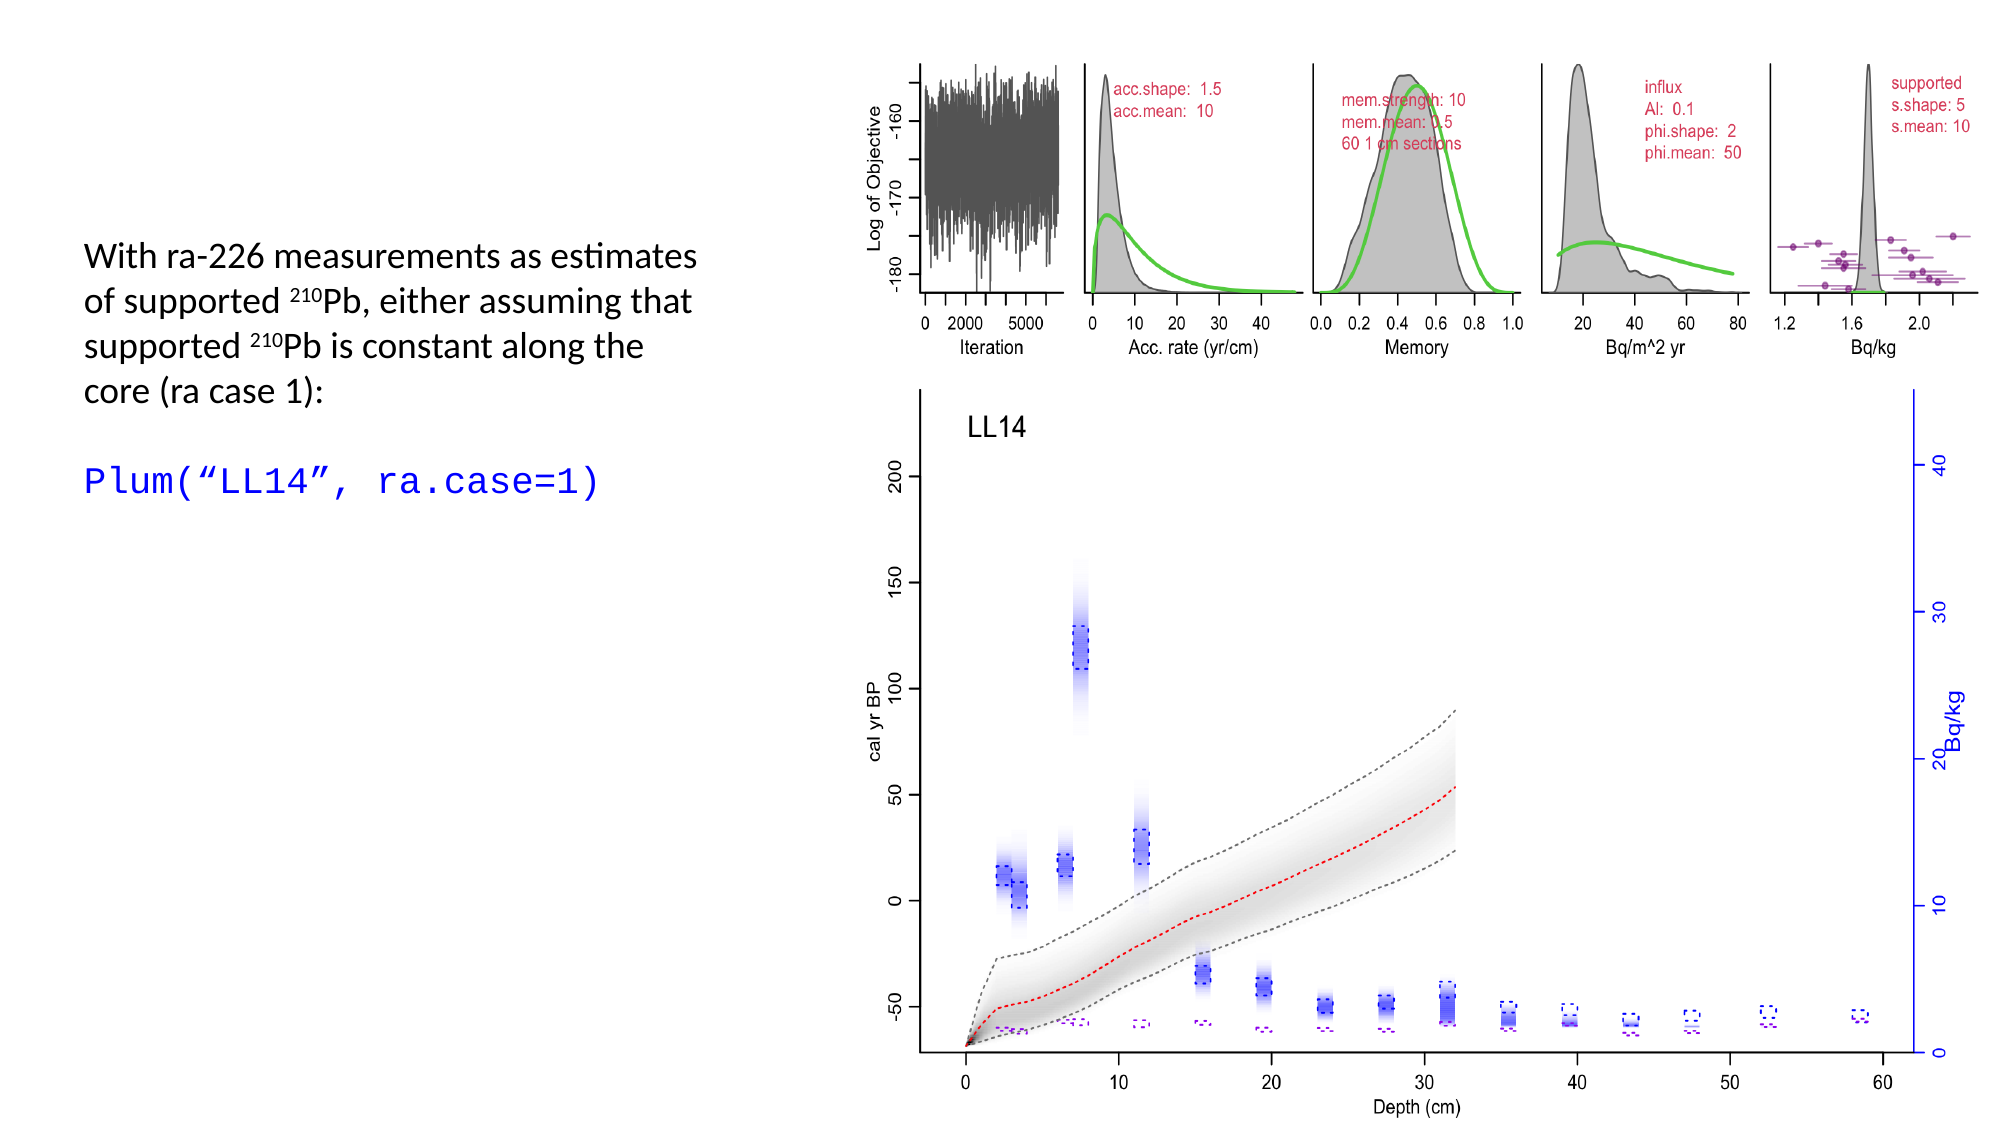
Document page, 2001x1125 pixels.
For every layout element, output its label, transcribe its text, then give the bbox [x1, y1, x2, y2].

picture [856, 40, 1998, 1125]
text_box With ra-226 measurements as estimates of supported 210Pb, either assuming that supported 210Pb is constant along the core (ra case 1): Plum(“LL14”, ra.case=1) [69, 223, 730, 509]
